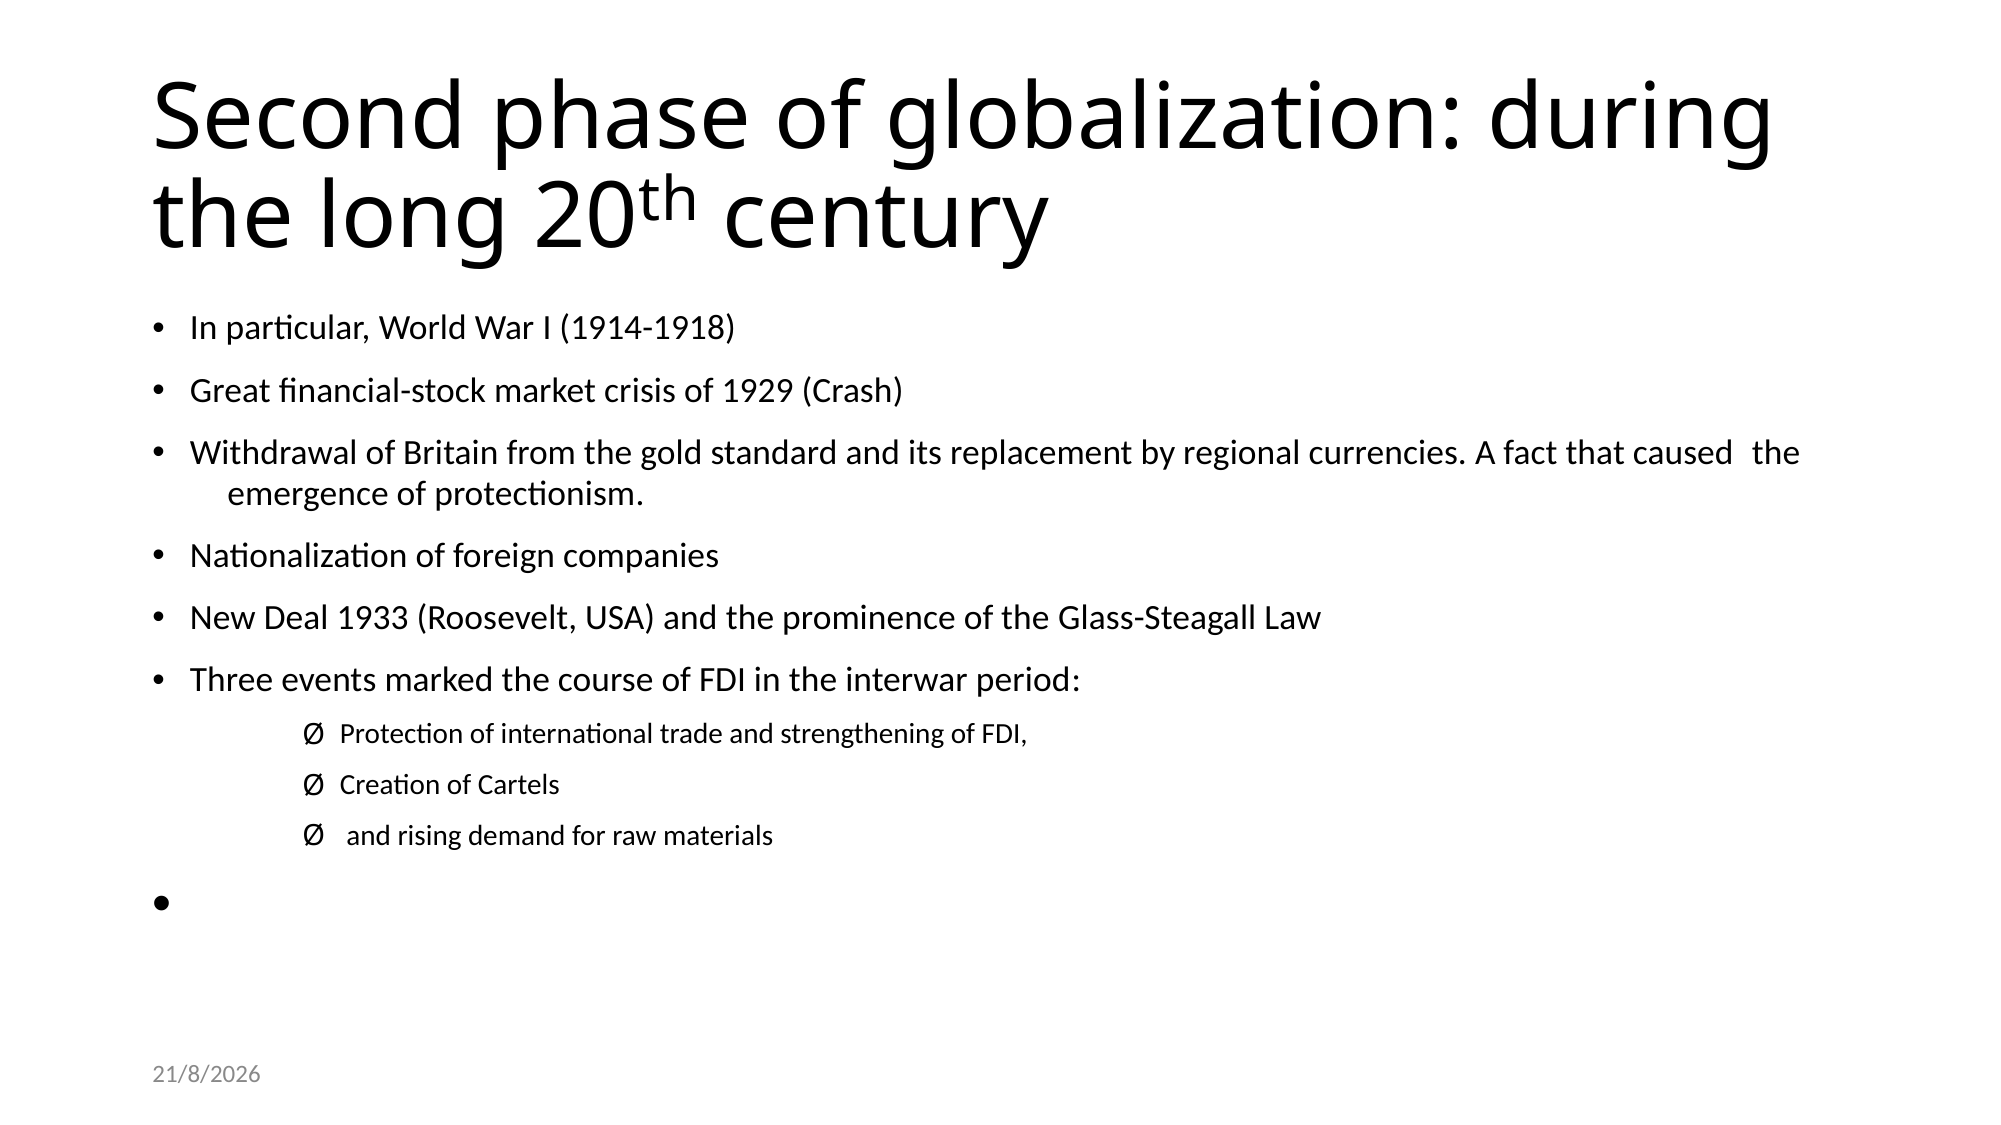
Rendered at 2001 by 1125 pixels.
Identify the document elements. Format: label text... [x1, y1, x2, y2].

text_box 15/3/2022 [137, 1042, 588, 1103]
title Second phase of globalization: during the long 20th century [137, 59, 1863, 278]
list In particular, World War I (1914-1918) Great financial-stock market crisis of 1929 (Crash) Withdrawal of Britain from the gold standard and its replacement by regional currencies. A fact that caused the emergence of protectionism. Nationalization of foreign companies New Deal 1933 (Roosevelt, USA) and the prominence of the Glass-Steagall Law Three events marked the course of FDI in the interwar period: Protection of international trade and strengthening of FDI, Creation of Cartels and rising demand for raw materials [137, 299, 1863, 1014]
